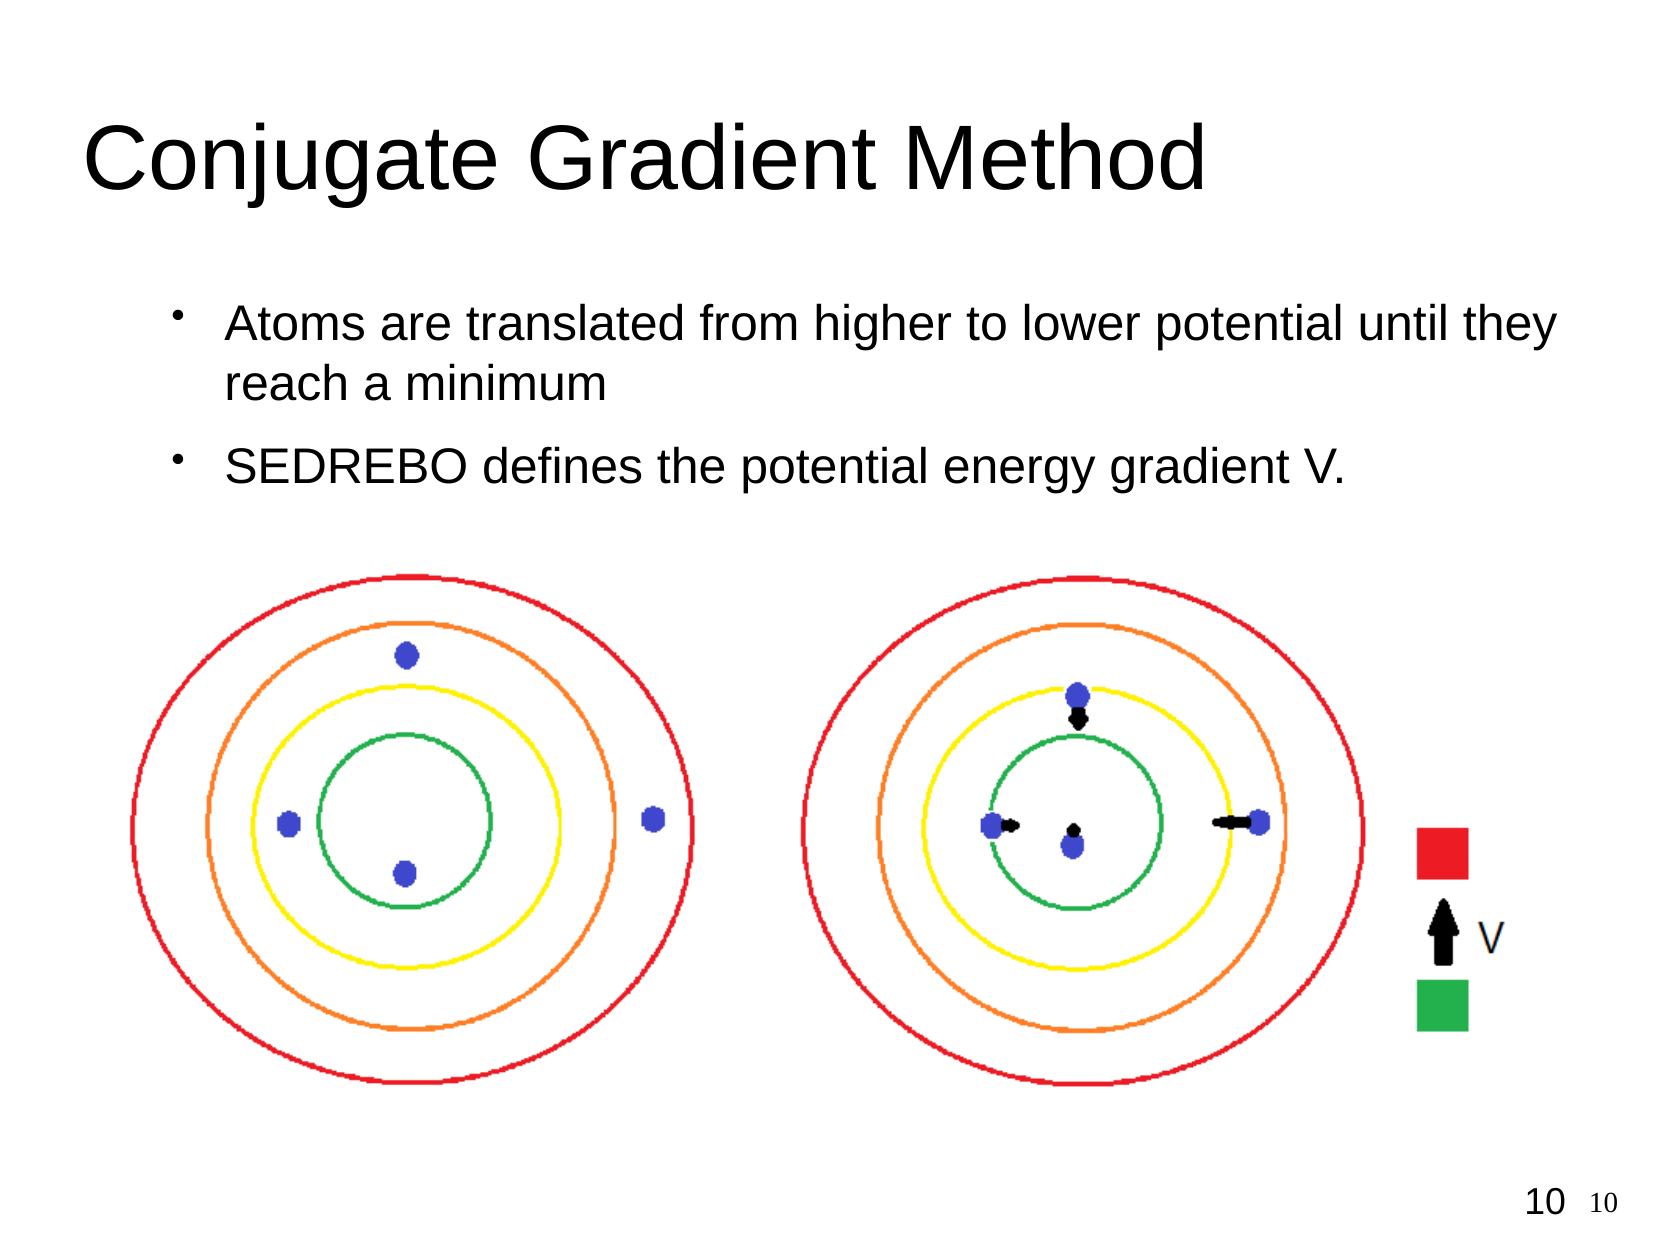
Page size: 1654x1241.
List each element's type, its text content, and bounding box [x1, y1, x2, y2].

picture [107, 532, 1547, 1118]
list Atoms are translated from higher to lower potential until they reach a minimum SEDREBO defines the potential energy gradient V. [82, 290, 1571, 1158]
slide_number <number> [1589, 1182, 1633, 1221]
title Conjugate Gradient Method [82, 49, 1571, 257]
